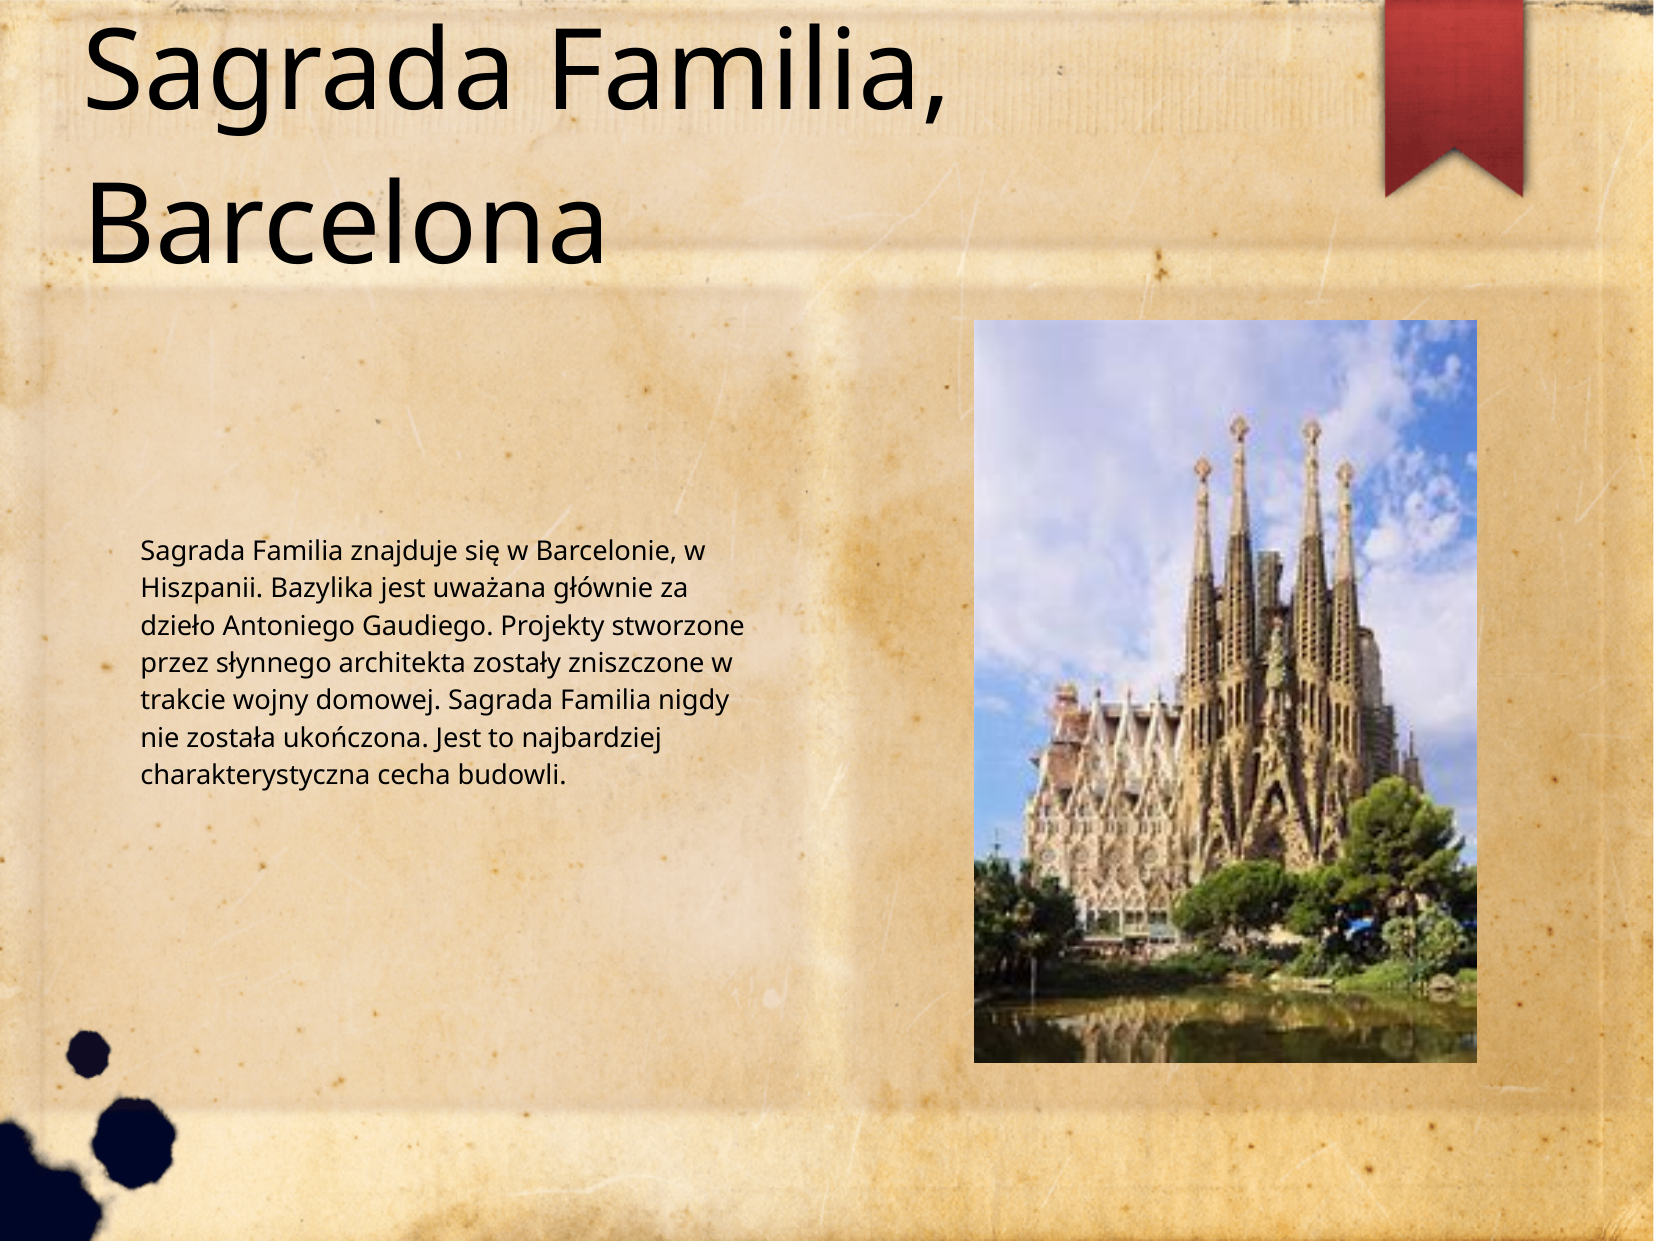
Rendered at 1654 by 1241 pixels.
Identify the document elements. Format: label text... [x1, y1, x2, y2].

picture [0, 0, 1654, 1241]
title Sagrada Familia, Barcelona [82, 49, 1347, 237]
list Sagrada Familia znajduje się w Barcelonie, w Hiszpanii. Bazylika jest uważana głównie za dzieło Antoniego Gaudiego. Projekty stworzone przez słynnego architekta zostały zniszczone w trakcie wojny domowej. Sagrada Familia nigdy nie została ukończona. Jest to najbardziej charakterystyczna cecha budowli. [88, 531, 768, 798]
